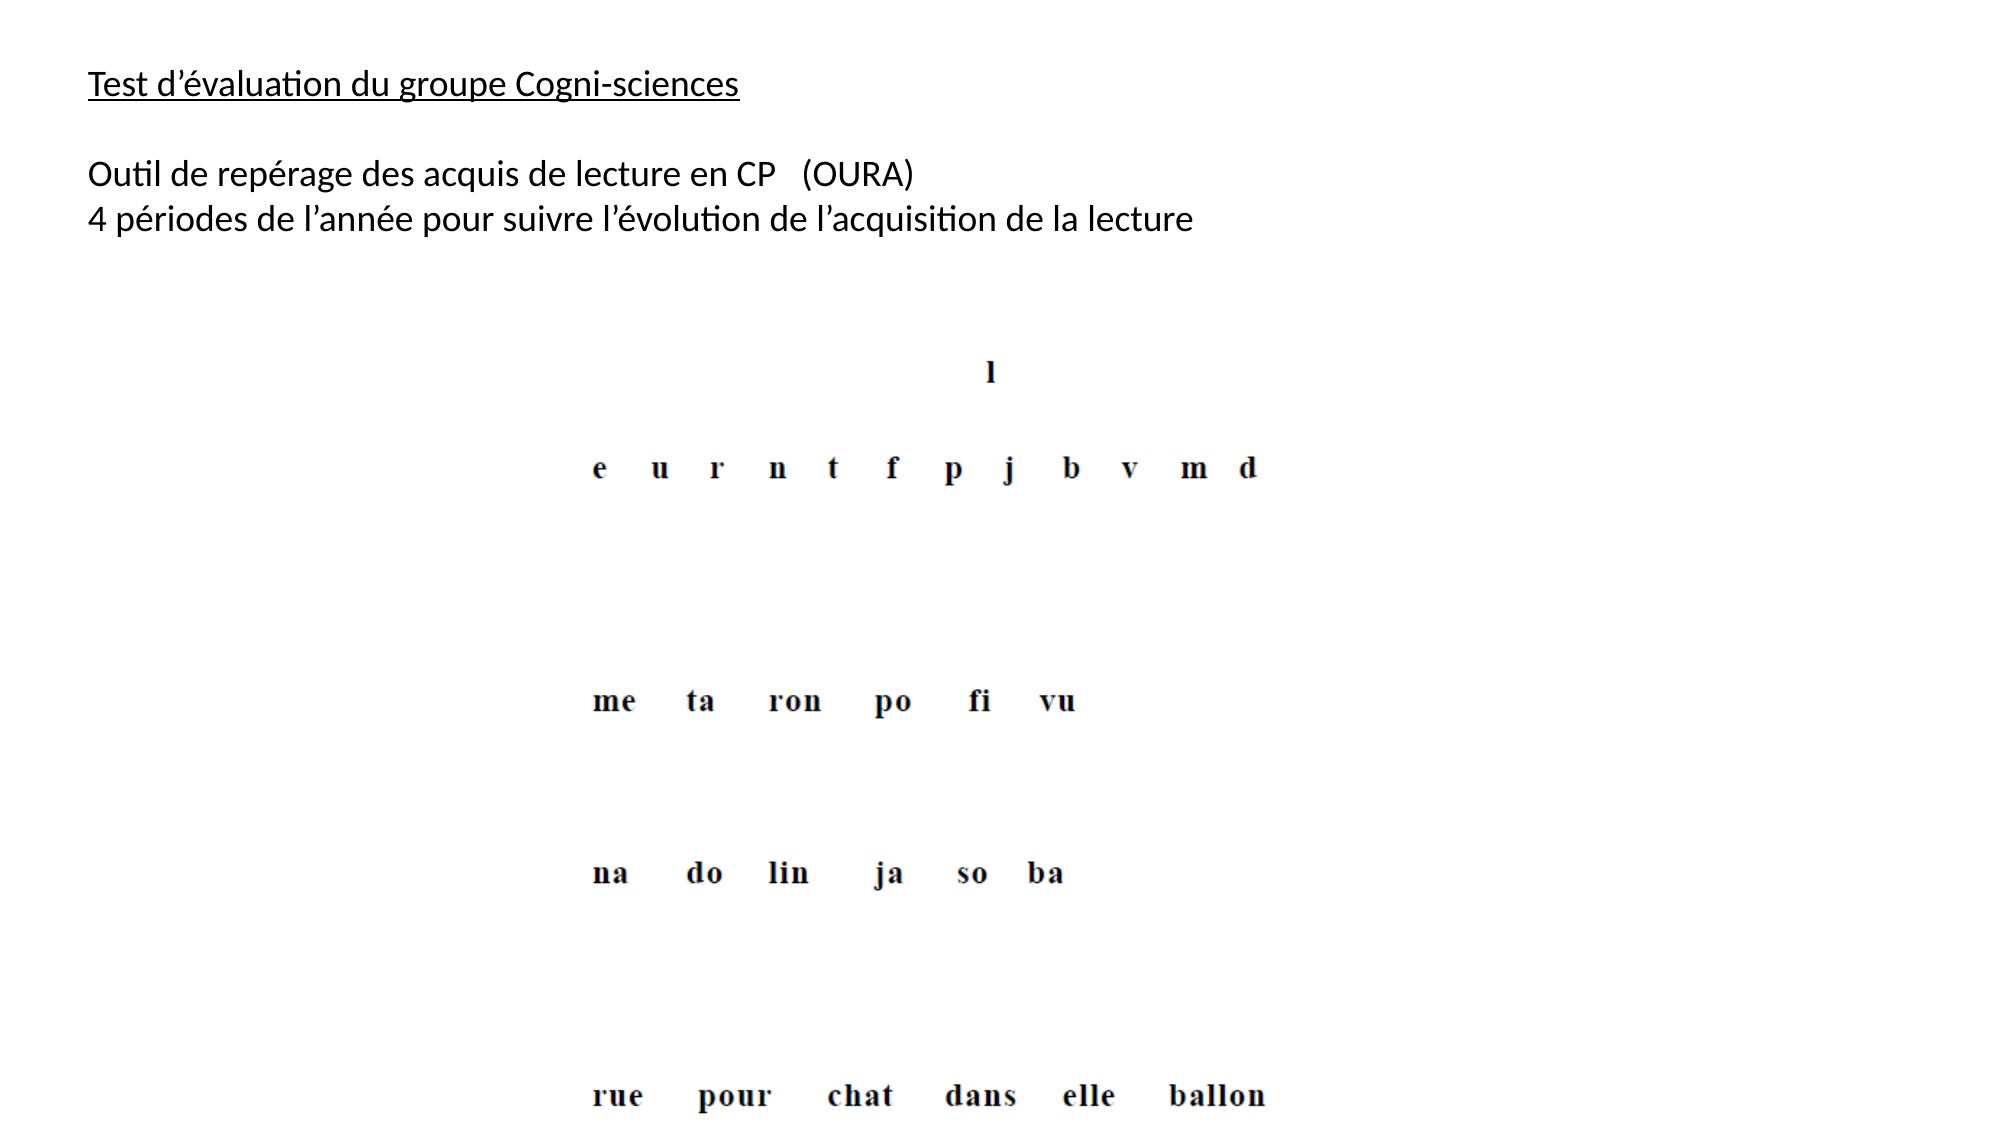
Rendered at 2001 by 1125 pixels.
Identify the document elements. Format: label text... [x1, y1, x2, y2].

text_box Test d’évaluation du groupe Cogni-sciences Outil de repérage des acquis de lecture en CP (OURA) 4 périodes de l’année pour suivre l’évolution de l’acquisition de la lecture [73, 0, 1469, 298]
picture [523, 315, 1399, 1125]
